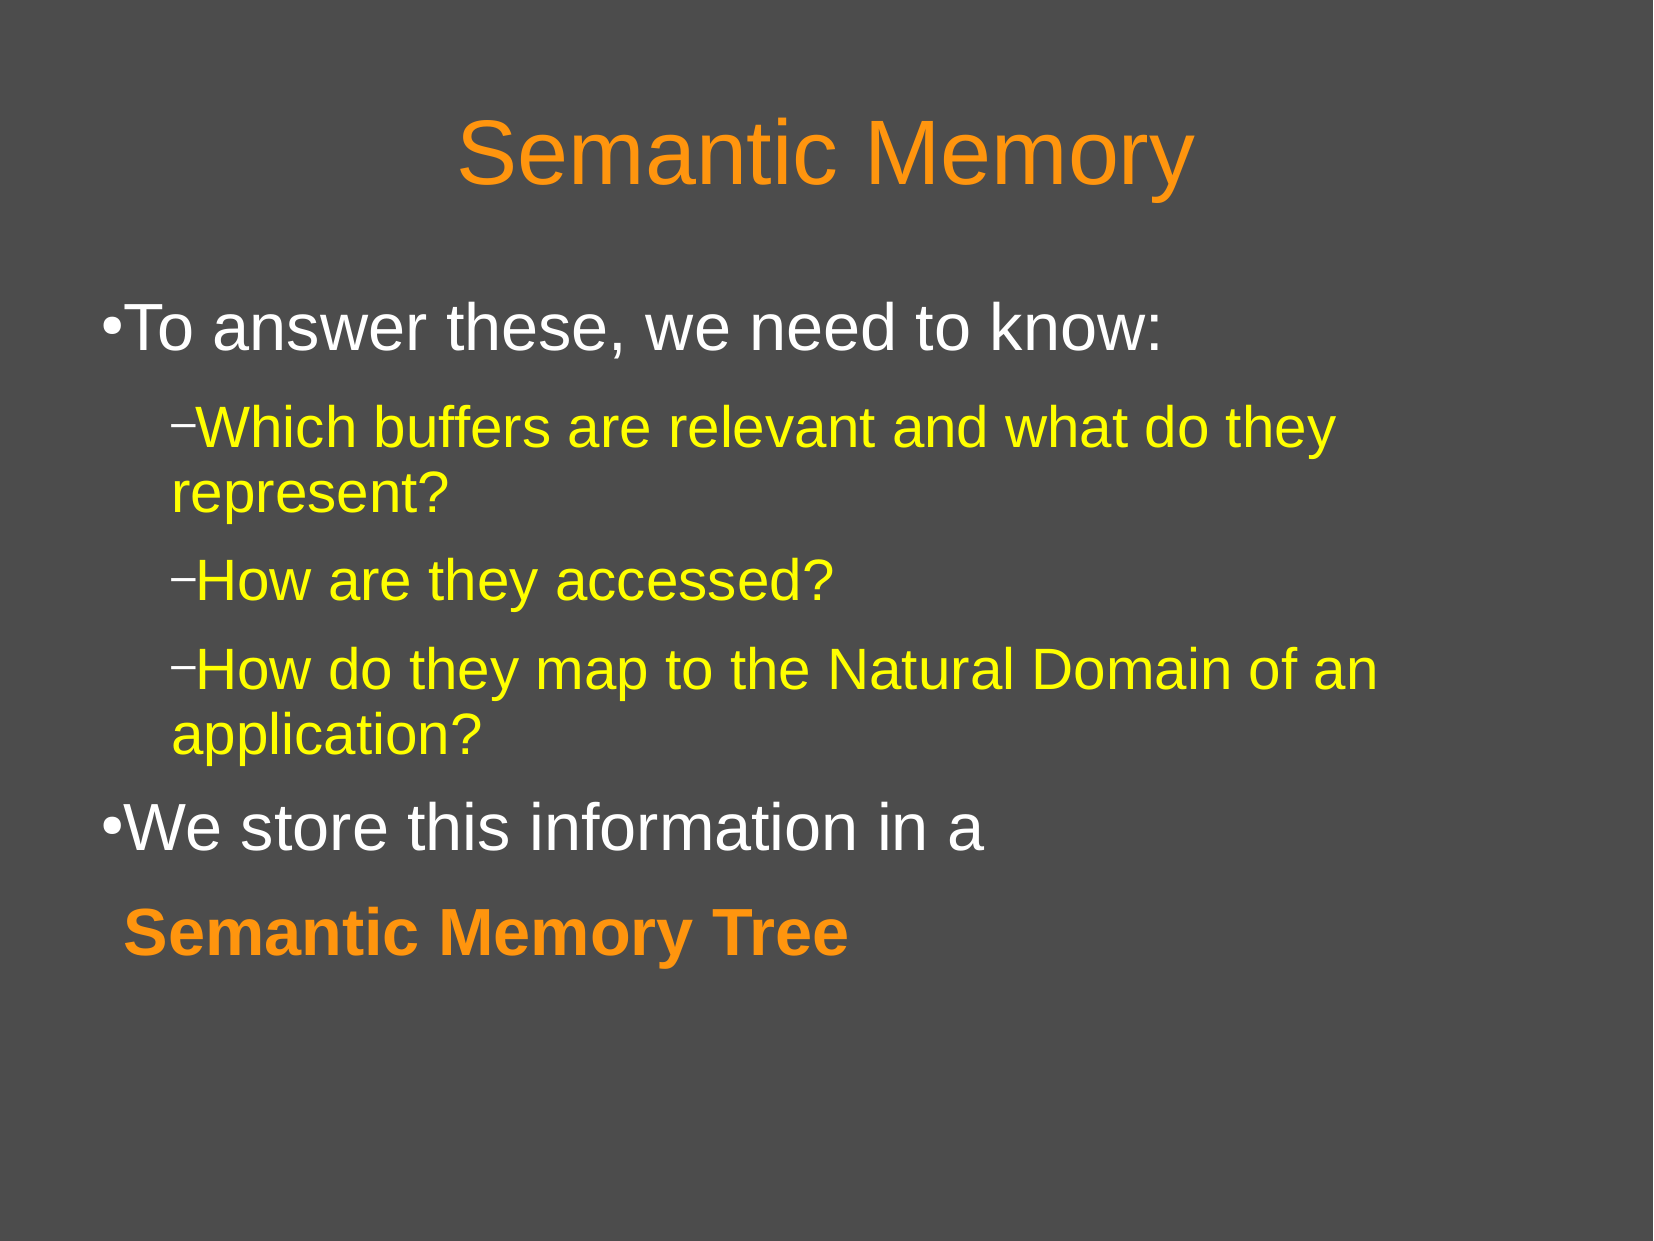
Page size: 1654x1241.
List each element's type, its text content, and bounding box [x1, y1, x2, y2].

list To answer these, we need to know: Which buffers are relevant and what do they represent? How are they accessed? How do they map to the Natural Domain of an application? We store this information in a Semantic Memory Tree [82, 290, 1571, 1010]
title Semantic Memory [82, 49, 1571, 257]
